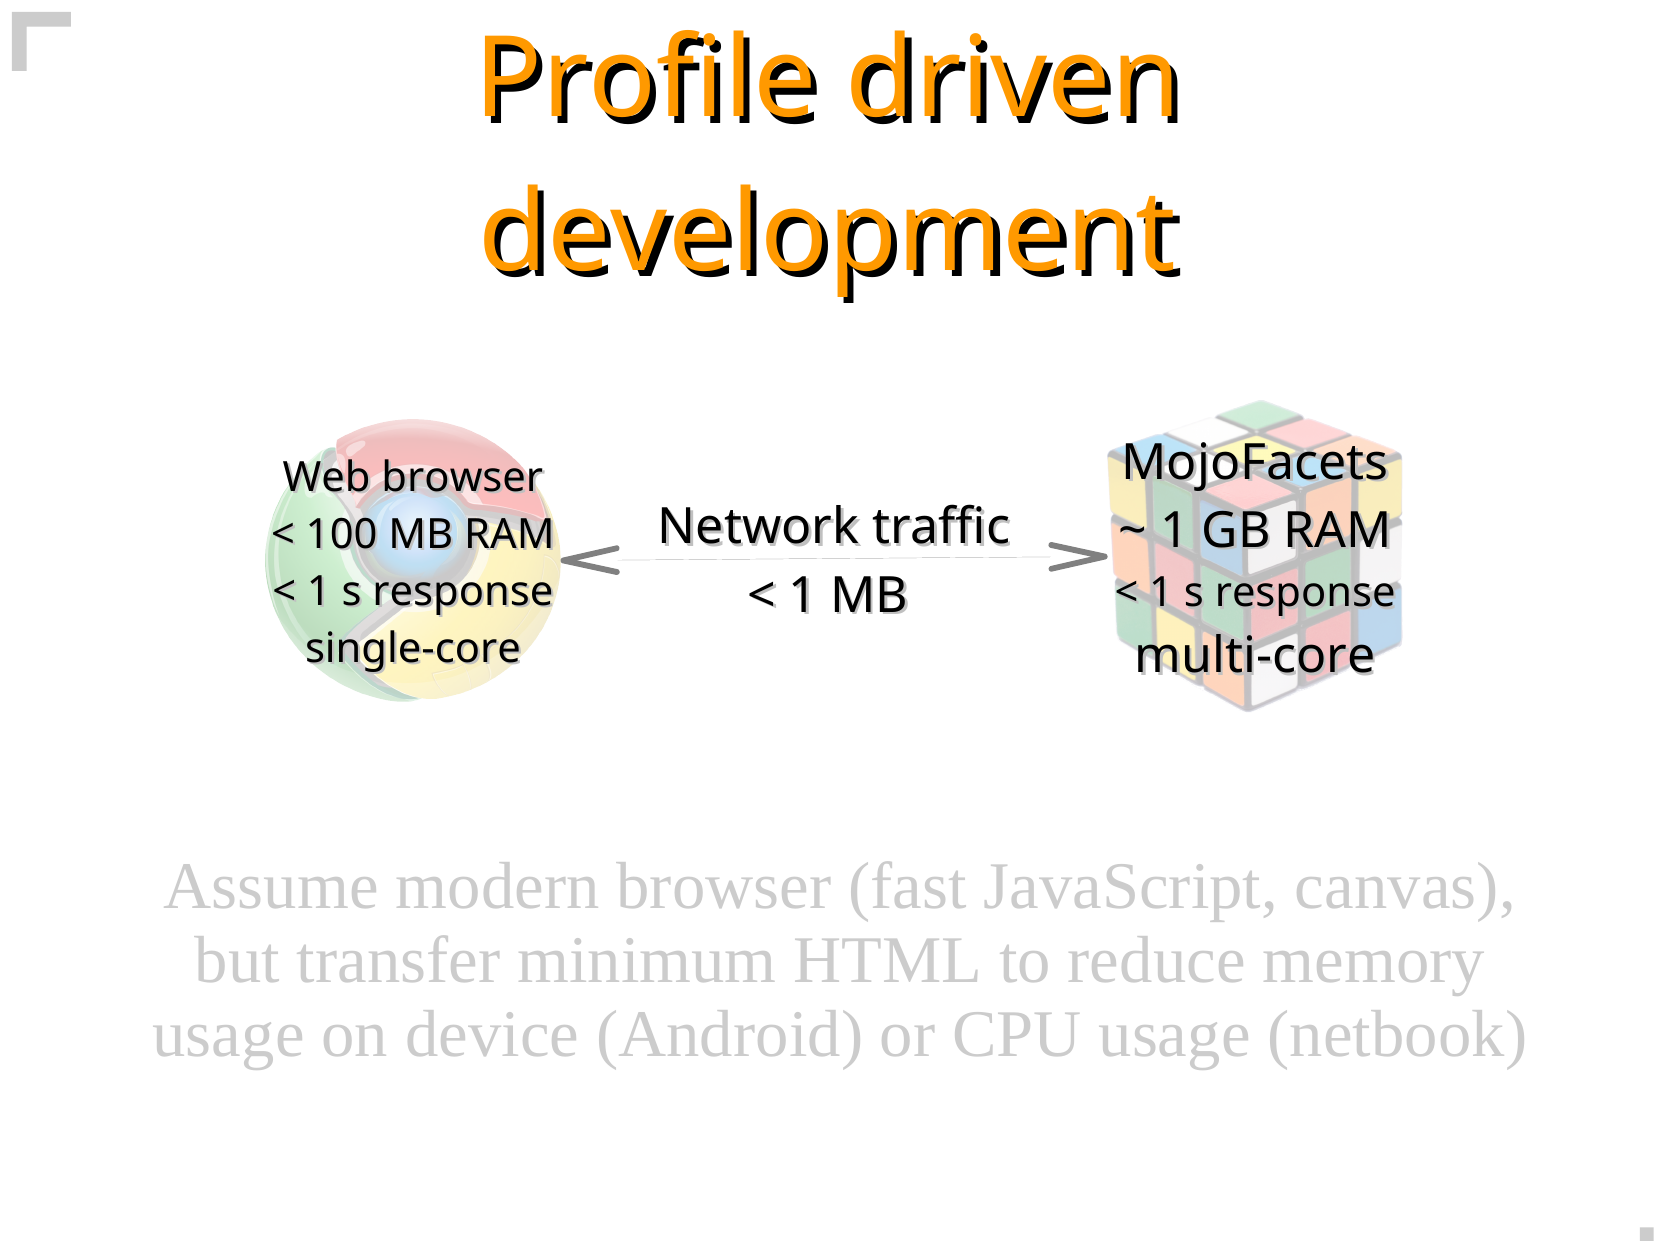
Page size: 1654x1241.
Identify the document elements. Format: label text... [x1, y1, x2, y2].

picture [265, 419, 561, 702]
picture [1107, 400, 1403, 713]
subtitle Assume modern browser (fast JavaScript, canvas), but transfer minimum HTML to reduce memory usage on device (Android) or CPU usage (netbook) [121, 787, 1561, 1132]
title Profile driven development [121, 46, 1534, 254]
